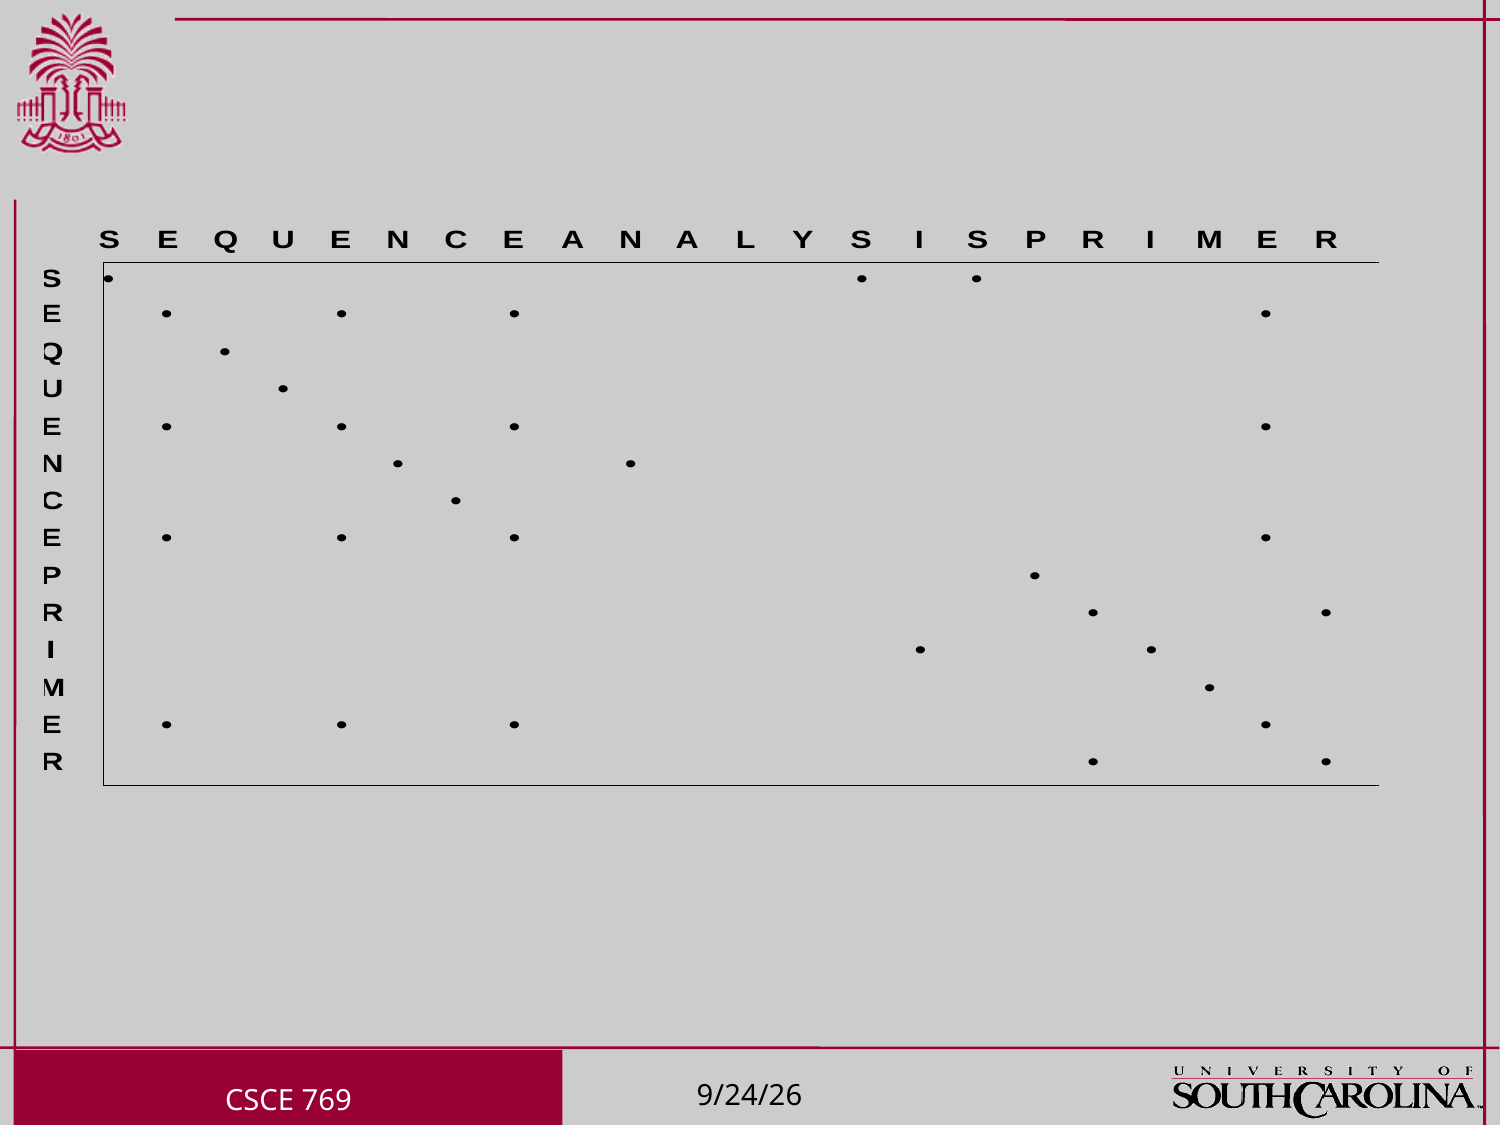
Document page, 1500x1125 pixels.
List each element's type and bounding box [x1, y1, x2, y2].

picture [1162, 1050, 1483, 1125]
chart [44, 224, 1389, 862]
picture [12, 12, 131, 155]
